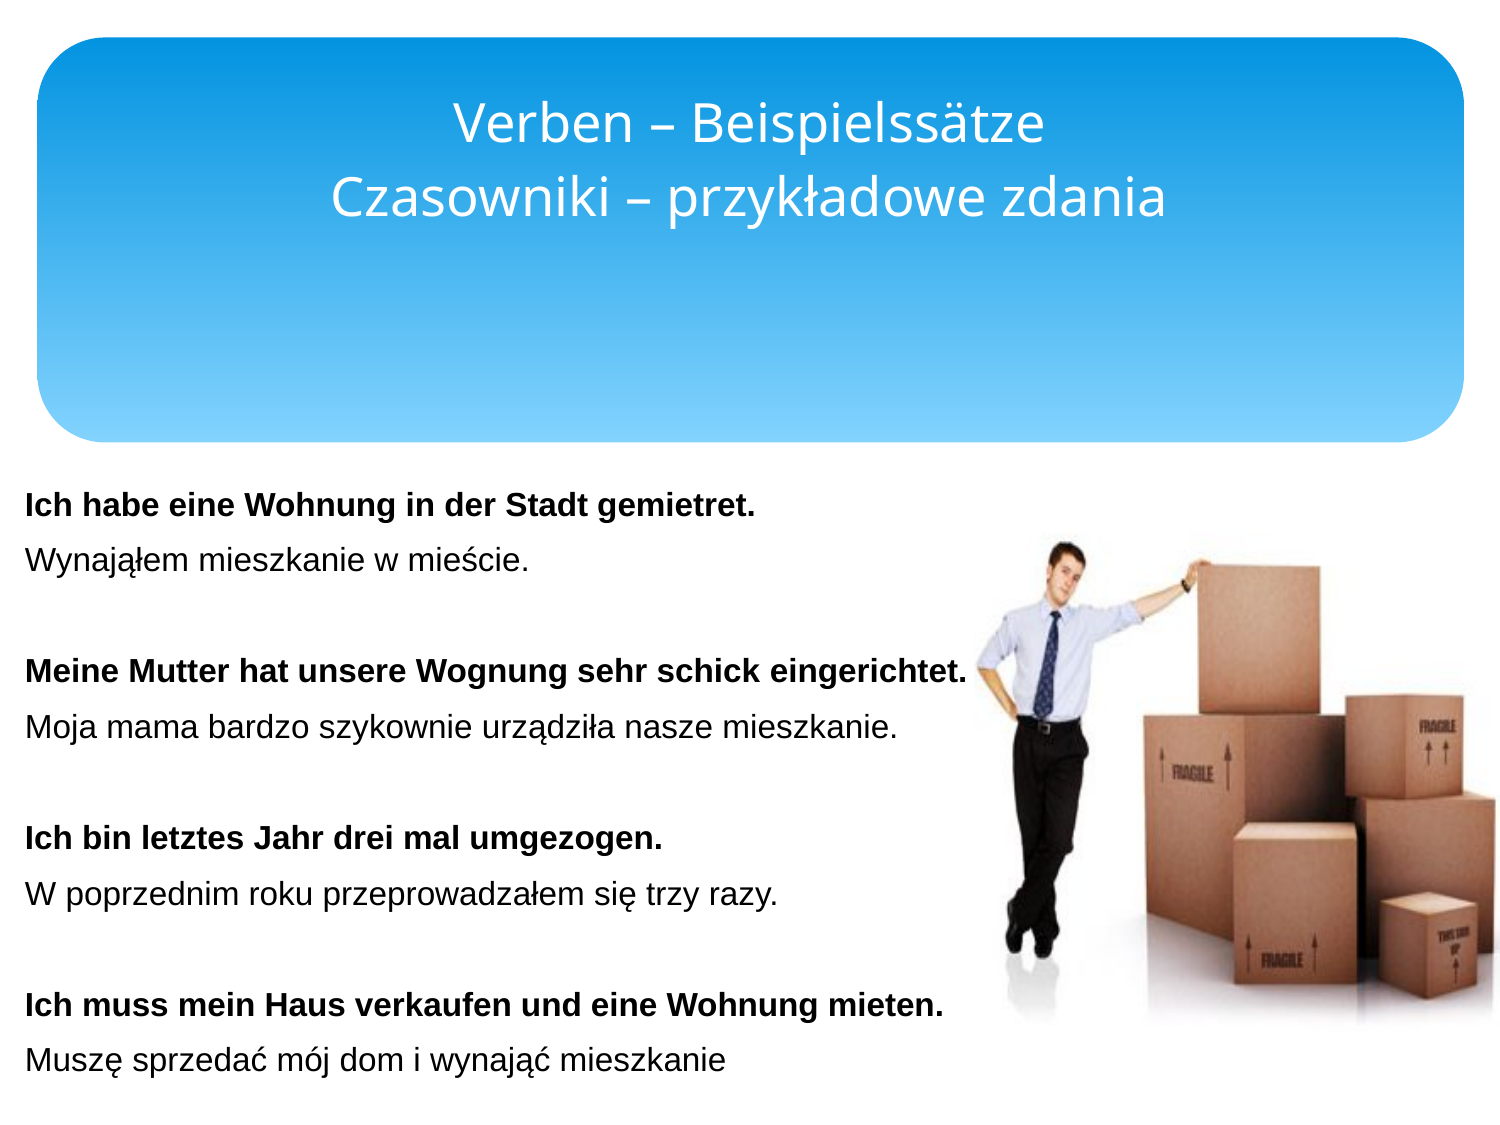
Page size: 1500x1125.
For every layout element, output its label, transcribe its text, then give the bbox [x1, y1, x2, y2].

subtitle Ich habe eine Wohnung in der Stadt gemietret. Wynająłem mieszkanie w mieście. Meine Mutter hat unsere Wognung sehr schick eingerichtet. Moja mama bardzo szykownie urządziła nasze mieszkanie. Ich bin letztes Jahr drei mal umgezogen. W poprzednim roku przeprowadzałem się trzy razy. Ich muss mein Haus verkaufen und eine Wohnung mieten. Muszę sprzedać mój dom i wynająć mieszkanie [24, 472, 1241, 1075]
picture [974, 501, 1500, 1034]
title Verben – Beispielssätze Czasowniki – przykładowe zdania [75, 62, 1425, 254]
